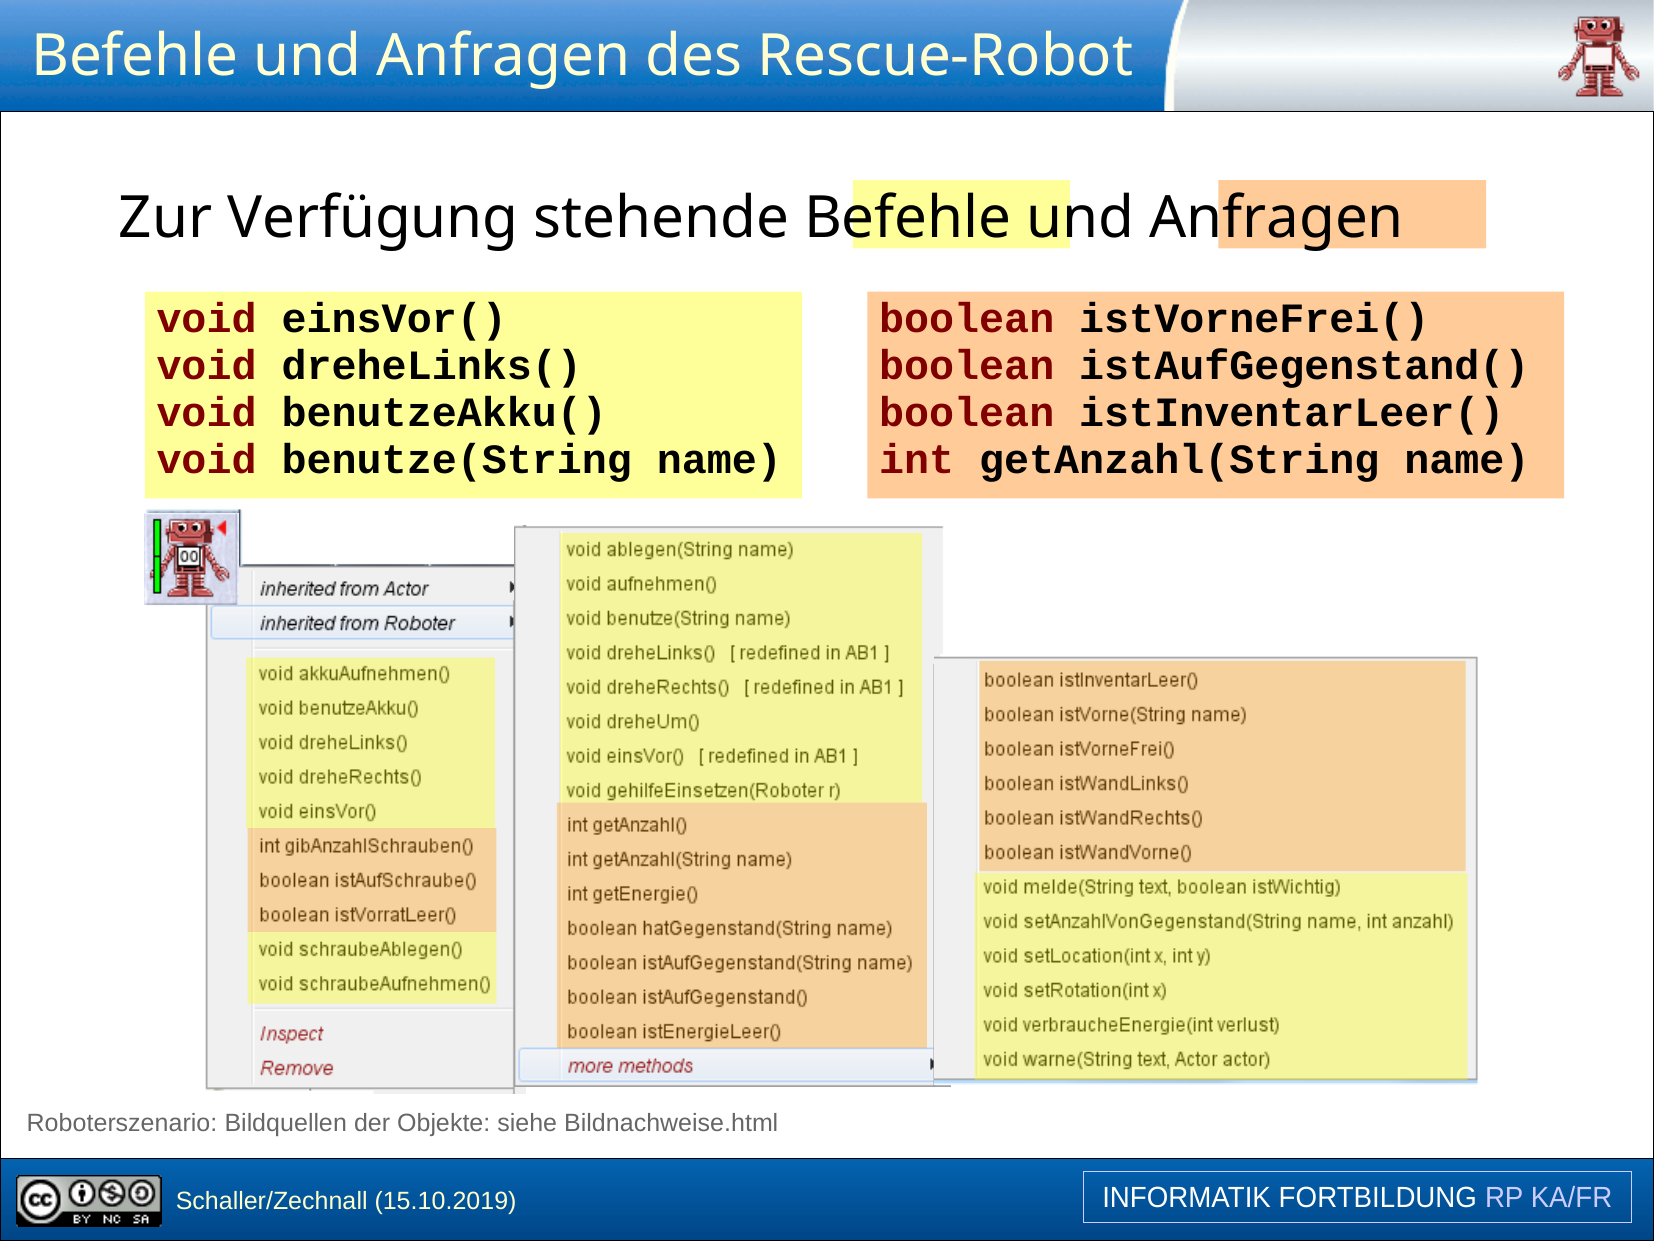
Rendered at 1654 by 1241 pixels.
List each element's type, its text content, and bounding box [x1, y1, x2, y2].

text_box [246, 657, 497, 1004]
text_box Roboterszenario: Bildquellen der Objekte: siehe Bildnachweise.html [11, 1101, 927, 1147]
text_box boolean istVorneFrei() boolean istAufGegenstand() boolean istInventarLeer() int getAnzahl(String name) [867, 291, 1565, 499]
picture [144, 505, 1481, 1094]
text_box [556, 533, 927, 1049]
text_box [974, 660, 1468, 1081]
picture [16, 1175, 162, 1227]
picture [0, 0, 1654, 111]
text_box void einsVor() void dreheLinks() void benutzeAkku() void benutze(String name) [144, 291, 803, 499]
text_box Zur Verfügung stehende Befehle und Anfragen [118, 175, 1512, 316]
title Befehle und Anfragen des Rescue-Robot [31, 14, 1151, 92]
